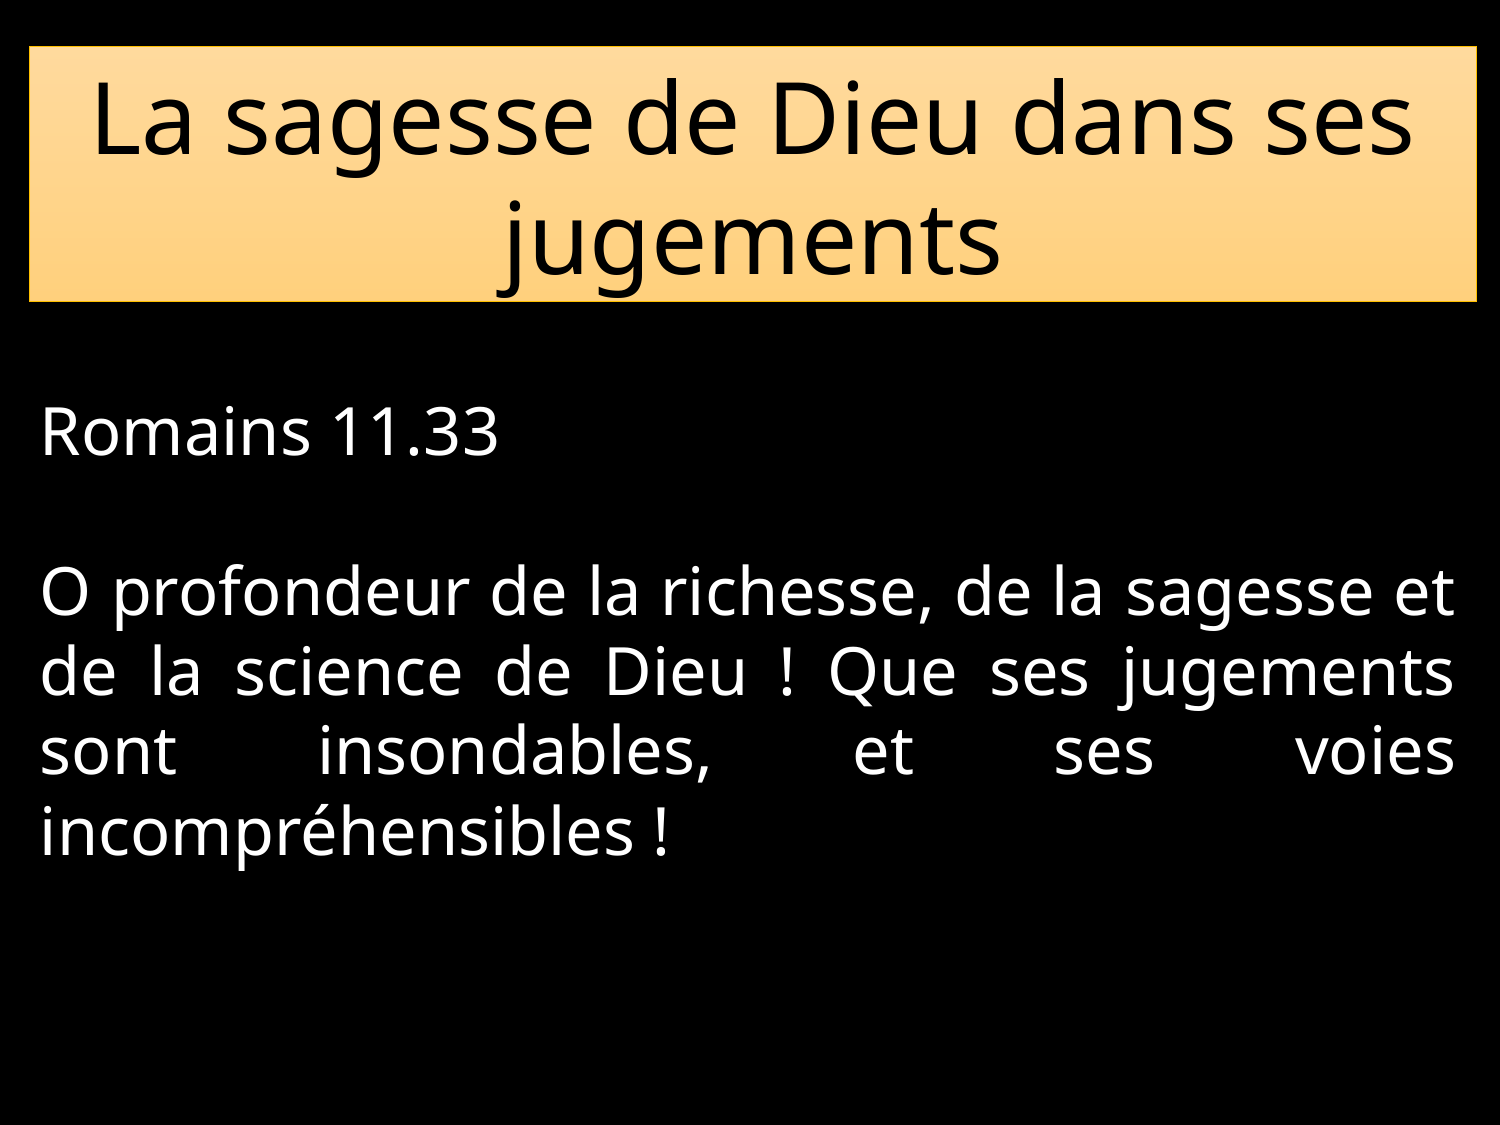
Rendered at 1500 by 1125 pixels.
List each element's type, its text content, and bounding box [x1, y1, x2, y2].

text_box Romains 11.33 O profondeur de la richesse, de la sagesse et de la science de Dieu ! Que ses jugements sont insondables, et ses voies incompréhensibles ! [25, 381, 1473, 876]
text_box La sagesse de Dieu dans ses jugements [29, 46, 1477, 302]
